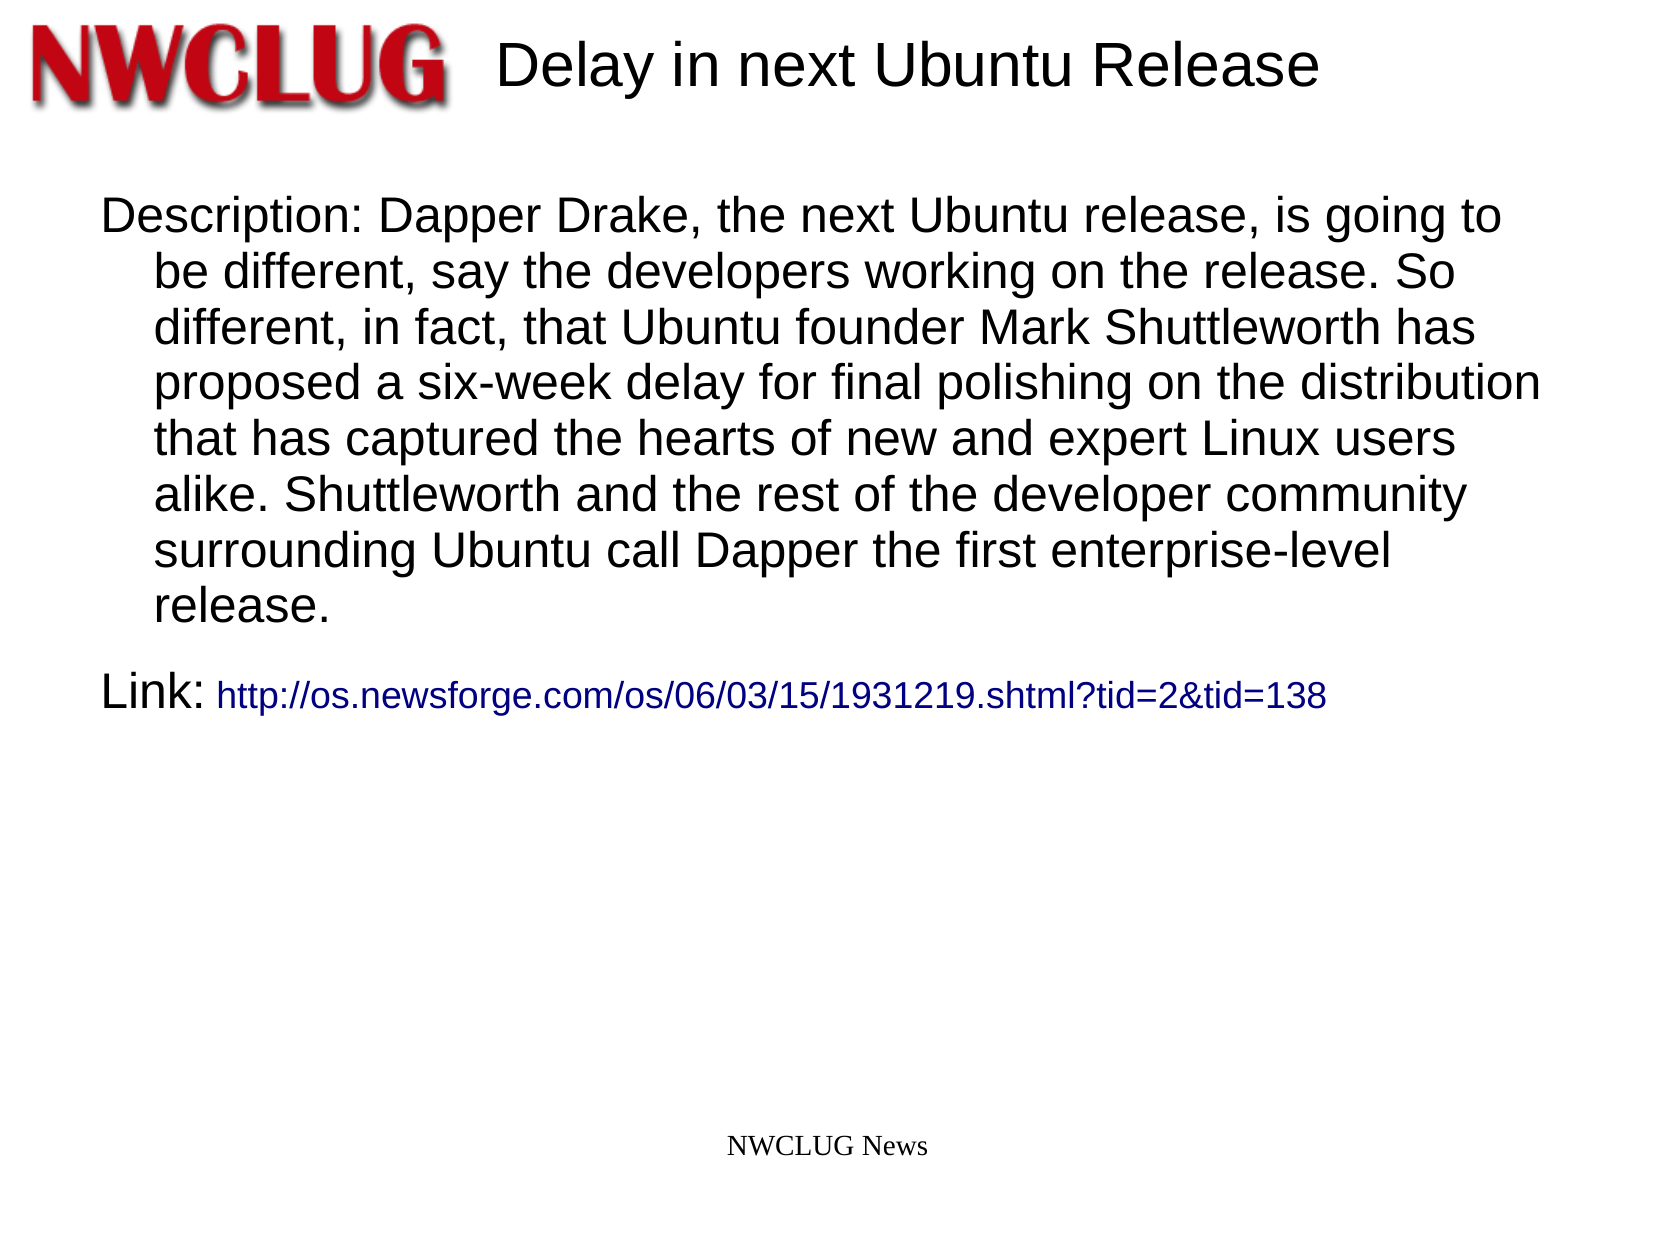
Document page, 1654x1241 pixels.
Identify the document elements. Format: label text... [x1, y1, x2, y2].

title Delay in next Ubuntu Release [495, 17, 1613, 113]
list Description: Dapper Drake, the next Ubuntu release, is going to be different, say the developers working on the release. So different, in fact, that Ubuntu founder Mark Shuttleworth has proposed a six-week delay for final polishing on the distribution that has captured the hearts of new and expert Linux users alike. Shuttleworth and the rest of the developer community surrounding Ubuntu call Dapper the first enterprise-level release. Link: http://os.newsforge.com/os/06/03/15/1931219.shtml?tid=2&tid=138 [82, 187, 1571, 1094]
picture [5, 5, 480, 156]
